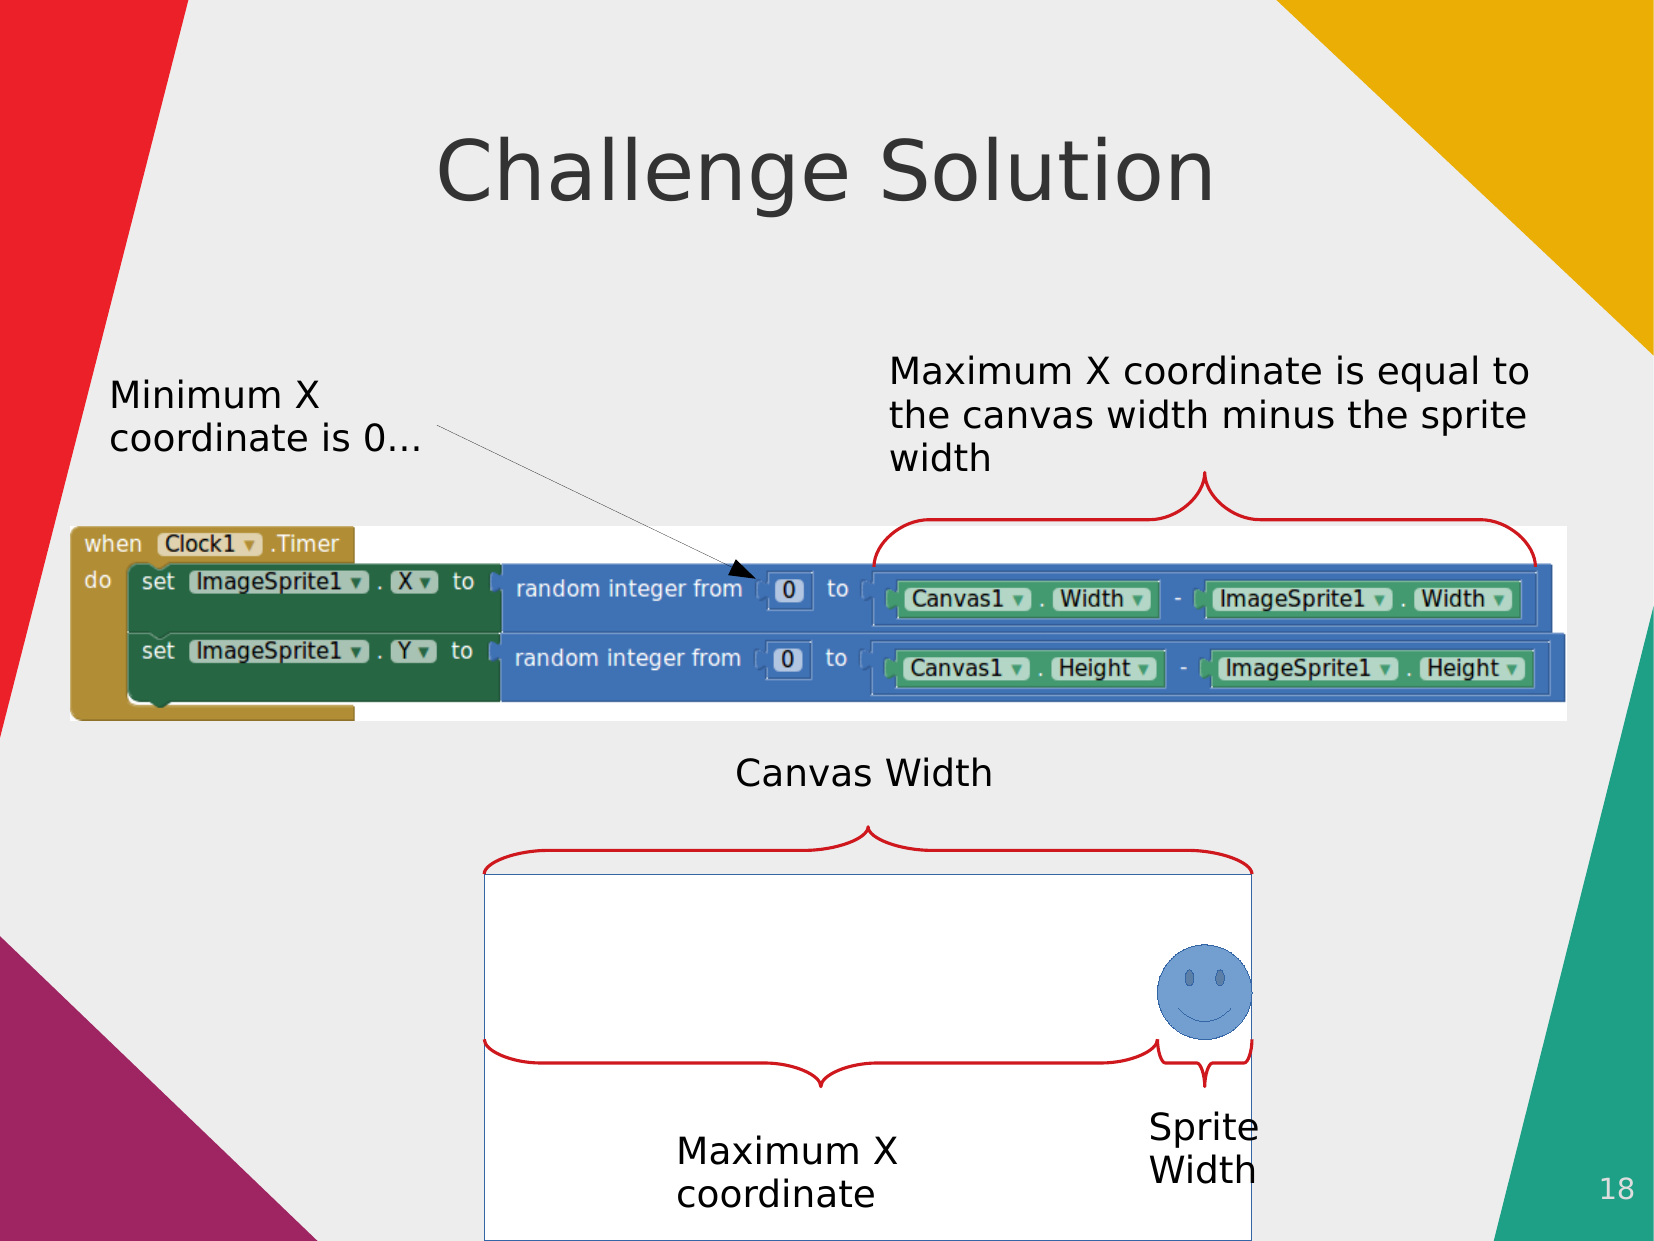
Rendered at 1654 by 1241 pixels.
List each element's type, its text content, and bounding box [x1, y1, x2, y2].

text_box Canvas Width [720, 744, 1028, 803]
text_box [484, 874, 1253, 1080]
text_box Maximum X coordinate is equal to the canvas width minus the sprite width [874, 342, 1595, 488]
text_box [484, 1046, 1252, 1241]
text_box Maximum X coordinate [661, 1122, 993, 1224]
title Challenge Solution [114, 73, 1539, 271]
picture [70, 526, 1567, 721]
text_box Sprite Width [1133, 1098, 1300, 1201]
text_box Minimum X coordinate is 0... [94, 366, 485, 469]
